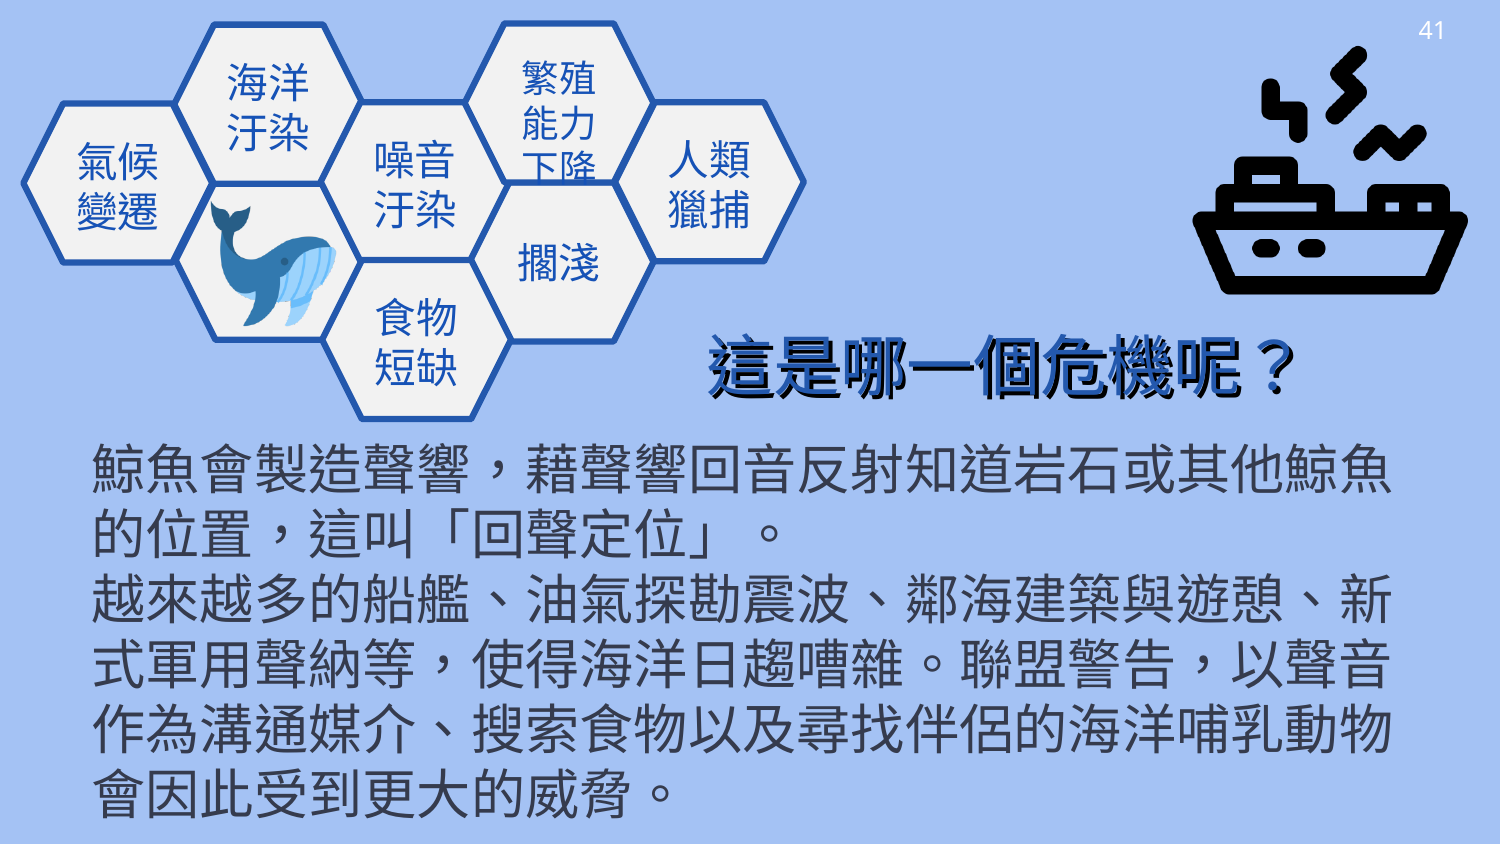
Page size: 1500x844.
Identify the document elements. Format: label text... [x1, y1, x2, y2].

text_box [76, 184, 1494, 779]
text_box 41 [1403, 0, 1494, 65]
picture [209, 199, 337, 327]
text_box 噪音汙染 [320, 102, 509, 261]
text_box 這是哪一個危機呢？ [691, 316, 1500, 411]
text_box 繁殖 能力 下降 [464, 23, 654, 183]
text_box 食物短缺 [322, 260, 512, 420]
text_box 鯨魚會製造聲響，藉聲響回音反射知道岩石或其他鯨魚的位置，這叫「回聲定位」。 越來越多的船艦、油氣探勘震波、鄰海建築與遊憩、新式軍用聲納等，使得海洋日趨嘈雜。聯盟警告，以聲音作為溝通媒介、搜索食物以及尋找伴侶的海洋哺乳動物會因此受到更大的威脅。 。 [76, 428, 1447, 844]
text_box [337, 217, 360, 307]
text_box 人類獵捕 [615, 102, 804, 262]
text_box 海洋汙染 [174, 24, 362, 184]
text_box 擱淺 [471, 182, 654, 342]
picture [1183, 23, 1477, 316]
text_box 氣候變遷 [23, 103, 213, 263]
